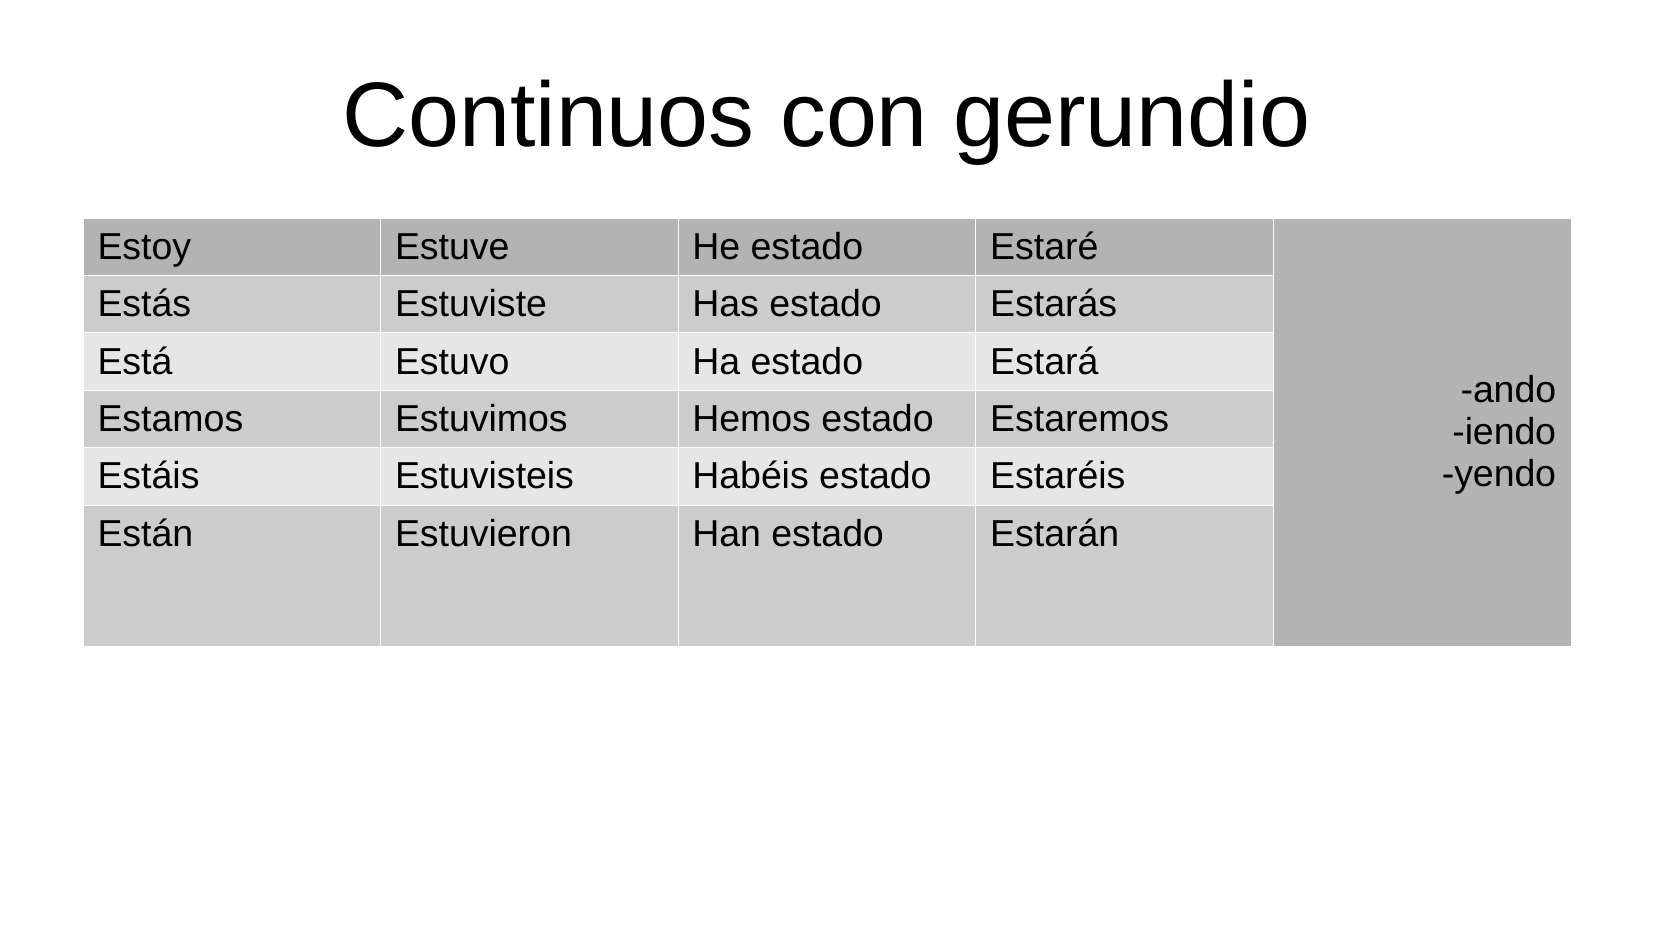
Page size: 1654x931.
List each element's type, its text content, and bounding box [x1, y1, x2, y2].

table_header -ando -iendo -yendo [1274, 219, 1571, 646]
table_cell Estuvieron [381, 506, 678, 646]
table_header He estado [679, 219, 975, 275]
table_cell Estuviste [381, 276, 678, 332]
table_cell Está [84, 333, 380, 390]
table_cell Ha estado [679, 333, 975, 390]
table_cell Habéis estado [679, 448, 975, 505]
table_header Estuve [381, 219, 678, 275]
table_cell Estuvimos [381, 391, 678, 447]
table_cell Están [84, 506, 380, 646]
table_cell Estáis [84, 448, 380, 505]
table_cell Estuvisteis [381, 448, 678, 505]
table_cell Estaréis [976, 448, 1273, 505]
table_cell Estaremos [976, 391, 1273, 447]
table_cell Estarán [976, 506, 1273, 646]
title Continuos con gerundio [82, 37, 1571, 193]
table_header Estaré [976, 219, 1273, 275]
table_header Estoy [84, 219, 380, 275]
table_cell Han estado [679, 506, 975, 646]
table_cell Estuvo [381, 333, 678, 390]
table_cell Estamos [84, 391, 380, 447]
table_cell Hemos estado [679, 391, 975, 447]
table_cell Estás [84, 276, 380, 332]
table_cell Has estado [679, 276, 975, 332]
table_cell Estarás [976, 276, 1273, 332]
table_cell Estará [976, 333, 1273, 390]
